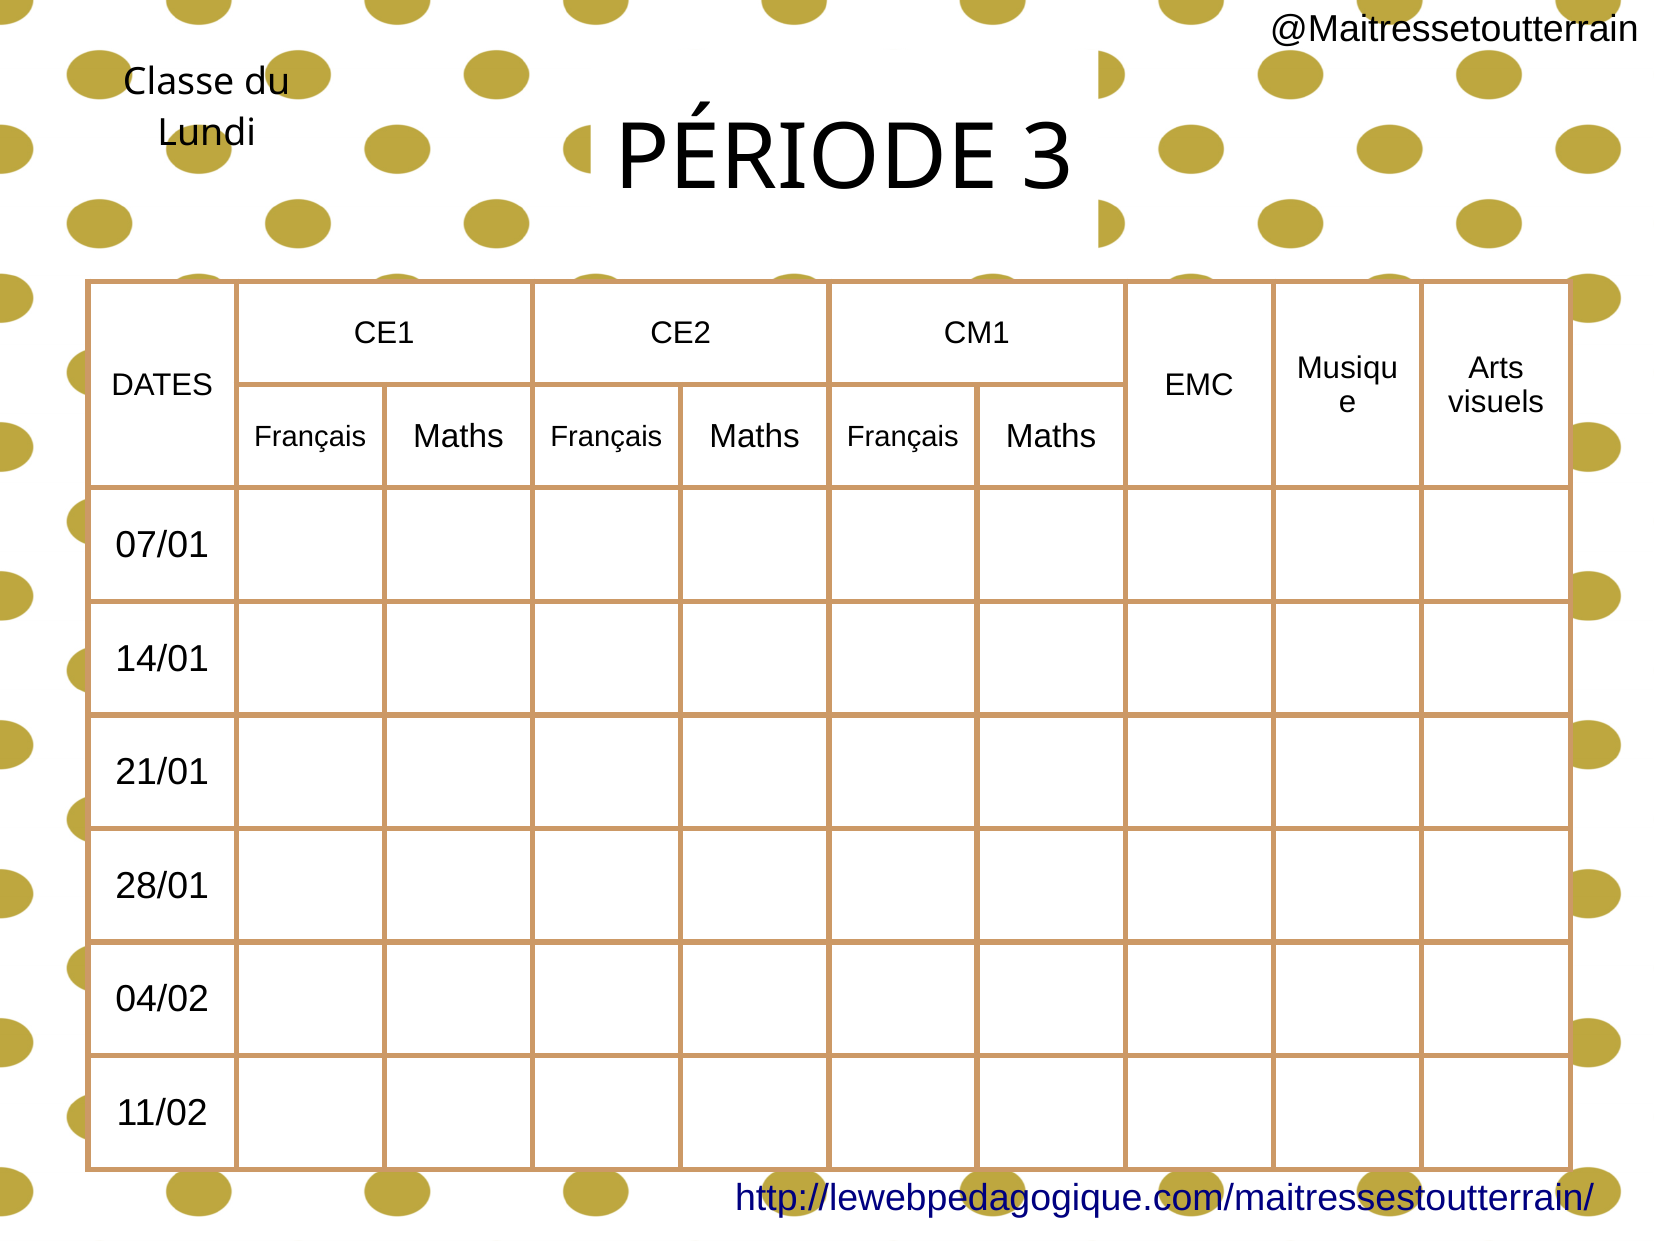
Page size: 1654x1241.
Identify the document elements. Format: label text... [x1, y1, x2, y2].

table_cell [832, 604, 974, 712]
table_cell [535, 1058, 678, 1167]
table_header EMC [1128, 284, 1271, 485]
table_cell [1424, 604, 1568, 712]
table_cell 11/02 [91, 1058, 234, 1167]
table_header DATES [91, 284, 234, 485]
table_cell [1276, 1058, 1419, 1167]
table_cell [239, 490, 382, 599]
table_cell [832, 718, 974, 826]
table_cell [1128, 1058, 1271, 1167]
table_cell [683, 1058, 826, 1167]
picture [0, 0, 1654, 1241]
table_cell Français [535, 387, 678, 485]
table_cell [1276, 831, 1419, 939]
text_box @Maitressetoutterrain [1181, 0, 1654, 57]
text_box http://lewebpedagogique.com/maitressestoutterrain/ [720, 1169, 1630, 1241]
table_cell [535, 604, 678, 712]
table_cell [1424, 718, 1568, 826]
table_header Arts visuels [1424, 284, 1568, 485]
table_cell [387, 718, 530, 826]
table_cell [1276, 718, 1419, 826]
table_cell [1128, 604, 1271, 712]
table_cell [980, 490, 1123, 599]
table_cell [683, 718, 826, 826]
table_cell [683, 604, 826, 712]
text_box Classe du Lundi [59, 47, 355, 157]
table_cell [1128, 945, 1271, 1053]
table_header CE2 [535, 284, 826, 382]
table_cell [1276, 945, 1419, 1053]
table_cell [683, 831, 826, 939]
table_cell [1128, 831, 1271, 939]
table_cell [1424, 945, 1568, 1053]
table_cell [832, 490, 974, 599]
table_cell [980, 945, 1123, 1053]
table_cell [1276, 604, 1419, 712]
table_cell [1424, 831, 1568, 939]
table_cell [832, 831, 974, 939]
table_header CE1 [239, 284, 530, 382]
table_cell [832, 945, 974, 1053]
table_cell [239, 945, 382, 1053]
table_cell [239, 1058, 382, 1167]
table_header CM1 [832, 284, 1123, 382]
table_cell [980, 831, 1123, 939]
table_cell [1424, 1058, 1568, 1167]
table_cell Maths [683, 387, 826, 485]
table_cell [535, 945, 678, 1053]
table_cell [239, 604, 382, 712]
table_cell 21/01 [91, 718, 234, 826]
table_cell [1128, 718, 1271, 826]
table_cell [387, 490, 530, 599]
table_cell Français [239, 387, 382, 485]
table_cell 07/01 [91, 490, 234, 599]
table_cell 14/01 [91, 604, 234, 712]
table_cell [387, 831, 530, 939]
table_cell 04/02 [91, 945, 234, 1053]
table_cell 28/01 [91, 831, 234, 939]
table_cell [683, 945, 826, 1053]
table_cell [239, 718, 382, 826]
table_header Musique [1276, 284, 1419, 485]
title PÉRIODE 3 [590, 49, 1099, 257]
table_cell [535, 718, 678, 826]
table_cell [387, 945, 530, 1053]
table_cell Maths [980, 387, 1123, 485]
table_cell Français [832, 387, 974, 485]
table_cell [239, 831, 382, 939]
table_cell Maths [387, 387, 530, 485]
table_cell [832, 1058, 974, 1167]
table_cell [980, 604, 1123, 712]
table_cell [1276, 490, 1419, 599]
table_cell [387, 1058, 530, 1167]
table_cell [980, 718, 1123, 826]
table_cell [535, 831, 678, 939]
table_cell [683, 490, 826, 599]
table_cell [387, 604, 530, 712]
table_cell [1128, 490, 1271, 599]
table_cell [1424, 490, 1568, 599]
table_cell [980, 1058, 1123, 1167]
table_cell [535, 490, 678, 599]
